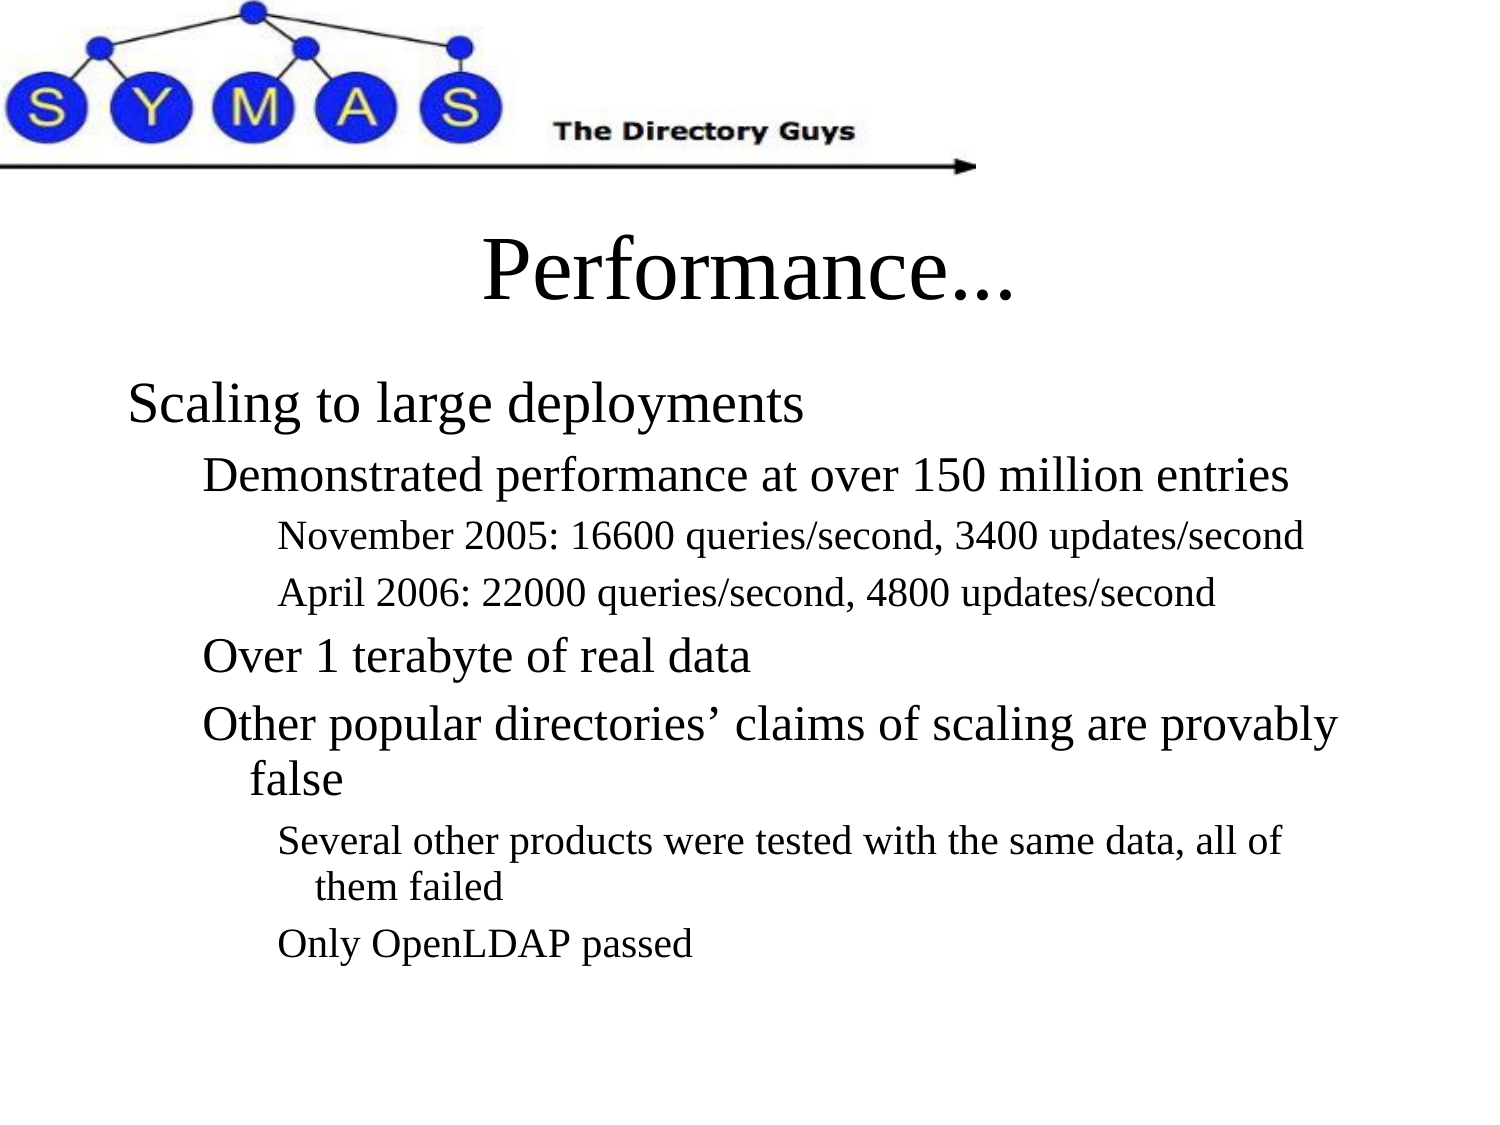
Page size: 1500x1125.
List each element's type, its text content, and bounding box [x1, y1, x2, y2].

title Performance... [112, 187, 1388, 351]
list Scaling to large deployments Demonstrated performance at over 150 million entries November 2005: 16600 queries/second, 3400 updates/second April 2006: 22000 queries/second, 4800 updates/second Over 1 terabyte of real data Other popular directories’ claims of scaling are provably false Several other products were tested with the same data, all of them failed Only OpenLDAP passed [112, 362, 1388, 1038]
picture [0, 0, 976, 188]
